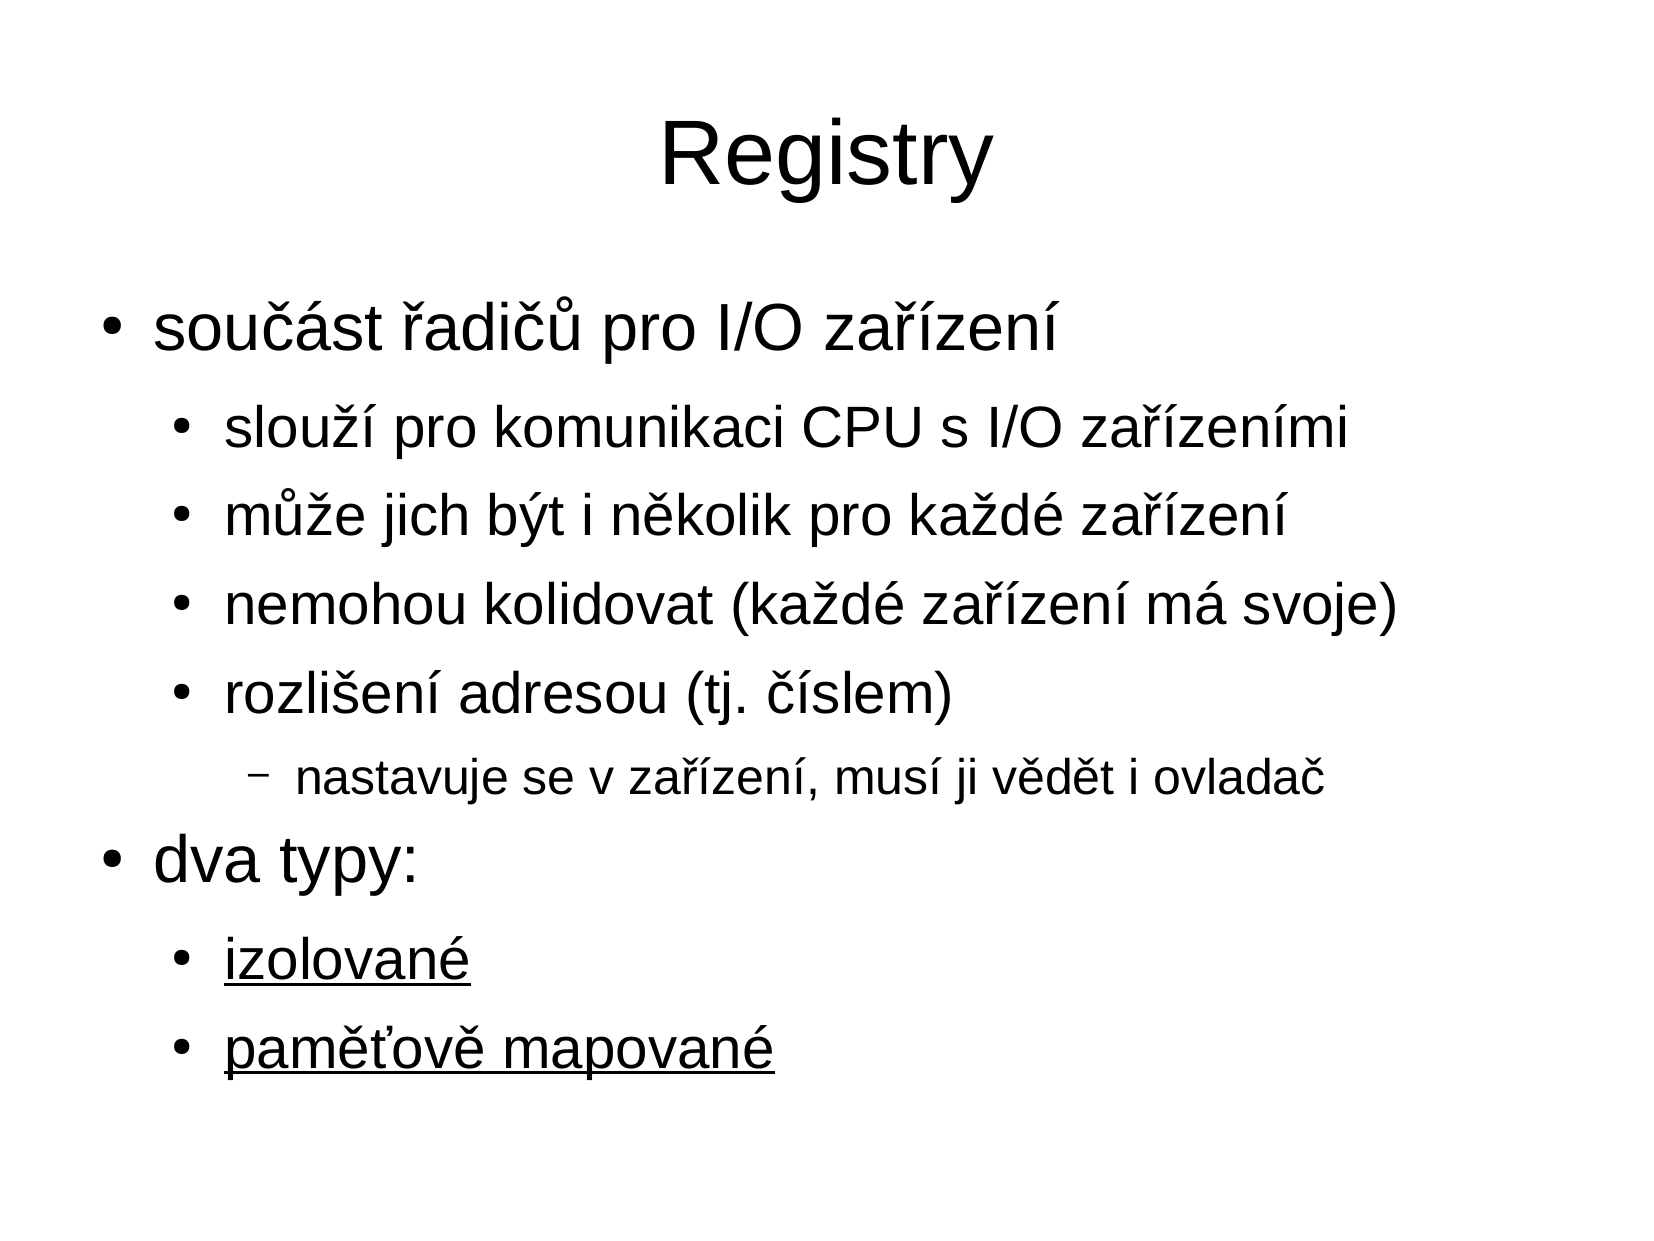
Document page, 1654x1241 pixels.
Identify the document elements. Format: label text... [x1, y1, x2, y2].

title Registry [82, 56, 1571, 250]
list součást řadičů pro I/O zařízení slouží pro komunikaci CPU s I/O zařízeními může jich být i několik pro každé zařízení nemohou kolidovat (každé zařízení má svoje) rozlišení adresou (tj. číslem) nastavuje se v zařízení, musí ji vědět i ovladač dva typy: izolované paměťově mapované [82, 290, 1571, 1094]
